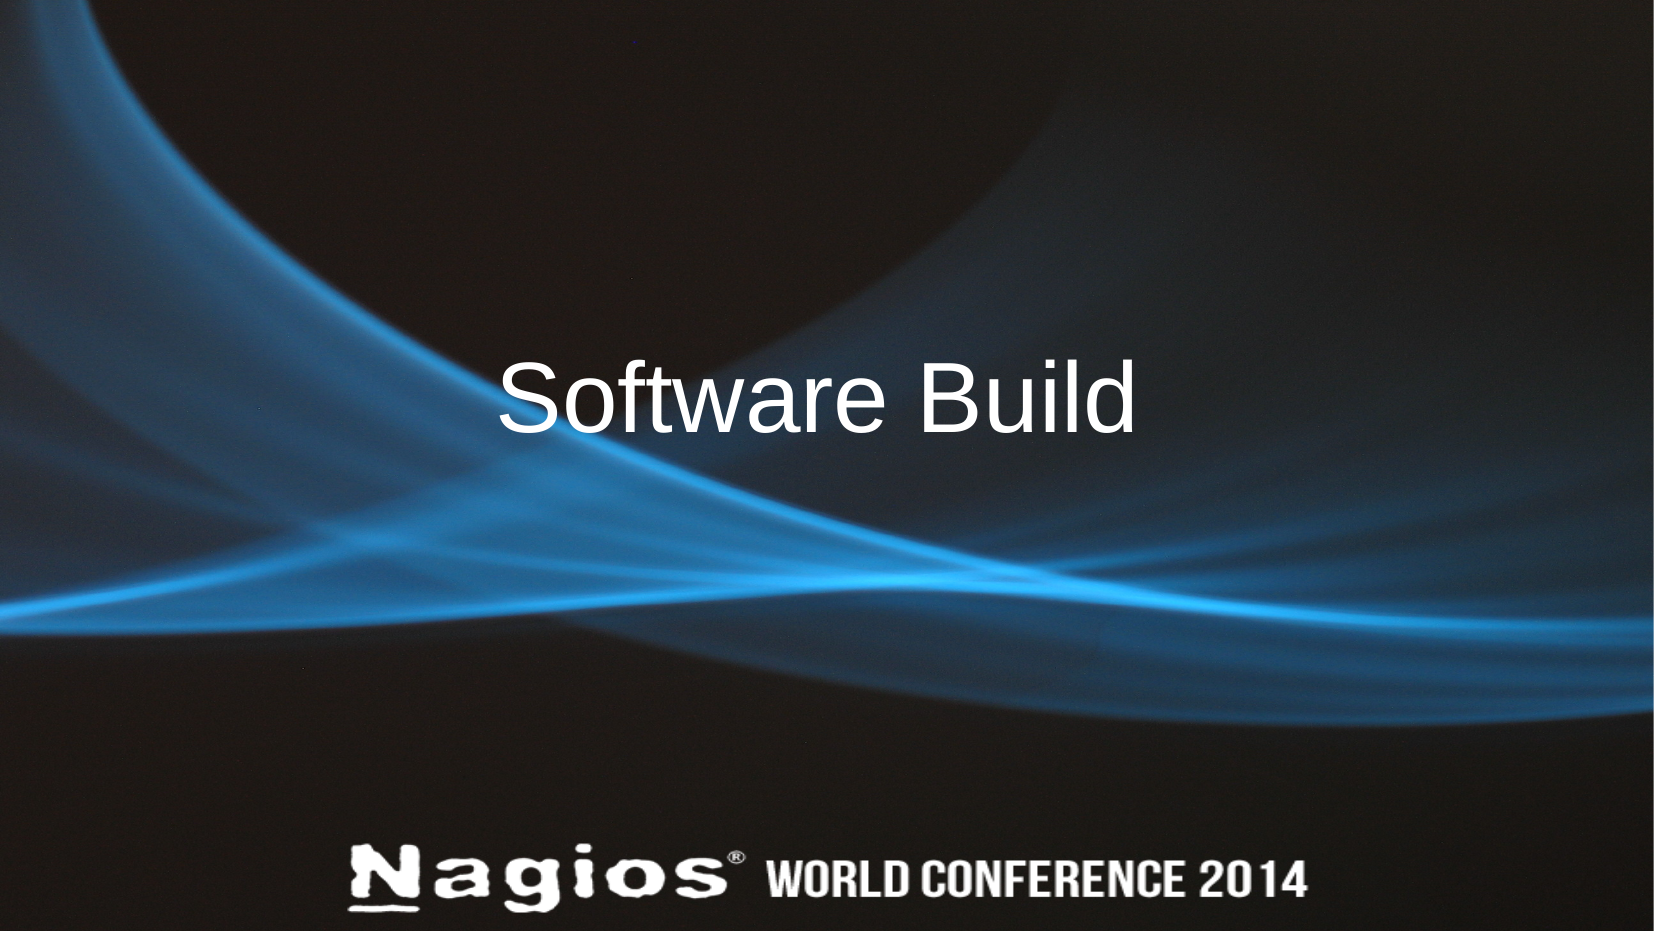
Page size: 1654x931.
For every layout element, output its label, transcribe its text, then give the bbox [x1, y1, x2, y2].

picture [0, 0, 1654, 931]
text_box Software Build [60, 334, 1576, 462]
